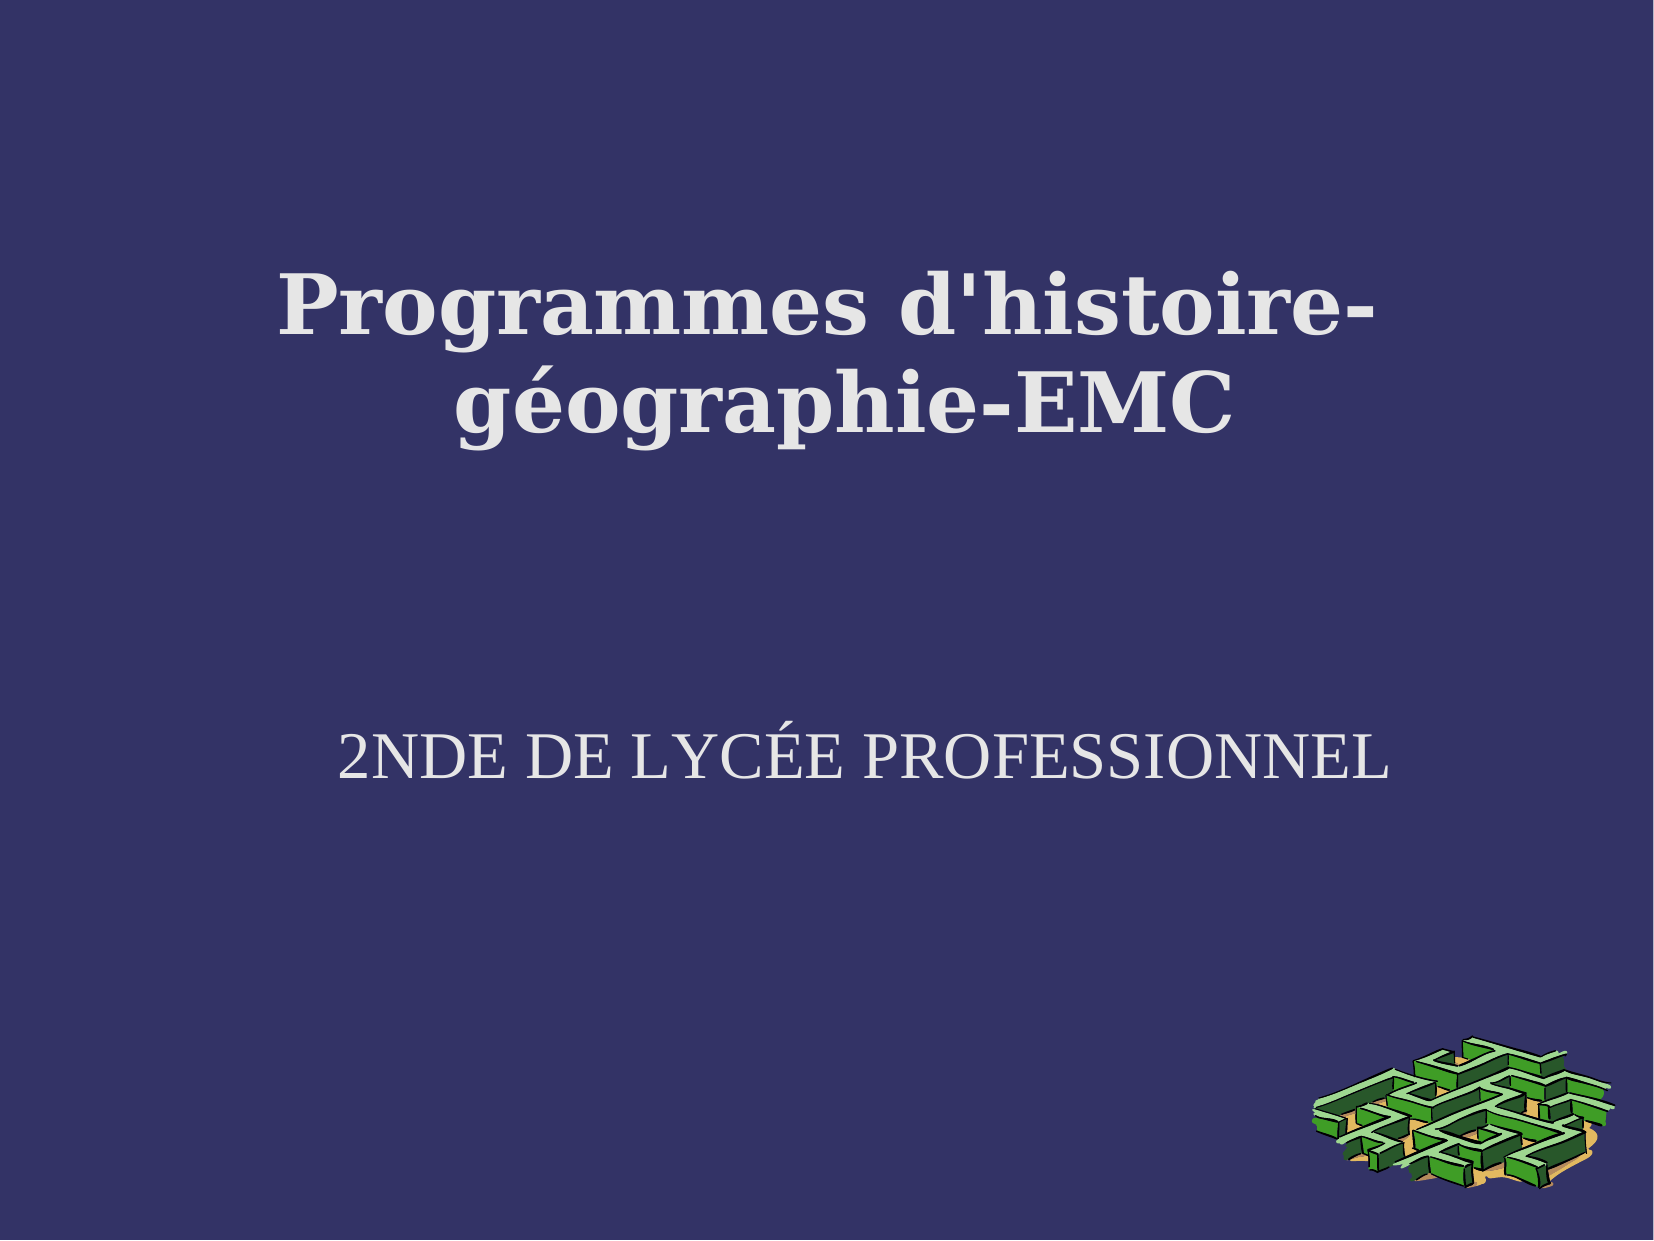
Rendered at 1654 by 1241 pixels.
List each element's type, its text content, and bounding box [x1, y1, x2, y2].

title Programmes d'histoire-géographie-EMC [121, 212, 1534, 497]
subtitle 2NDE DE LYCÉE PROFESSIONNEL [178, 364, 1570, 1147]
